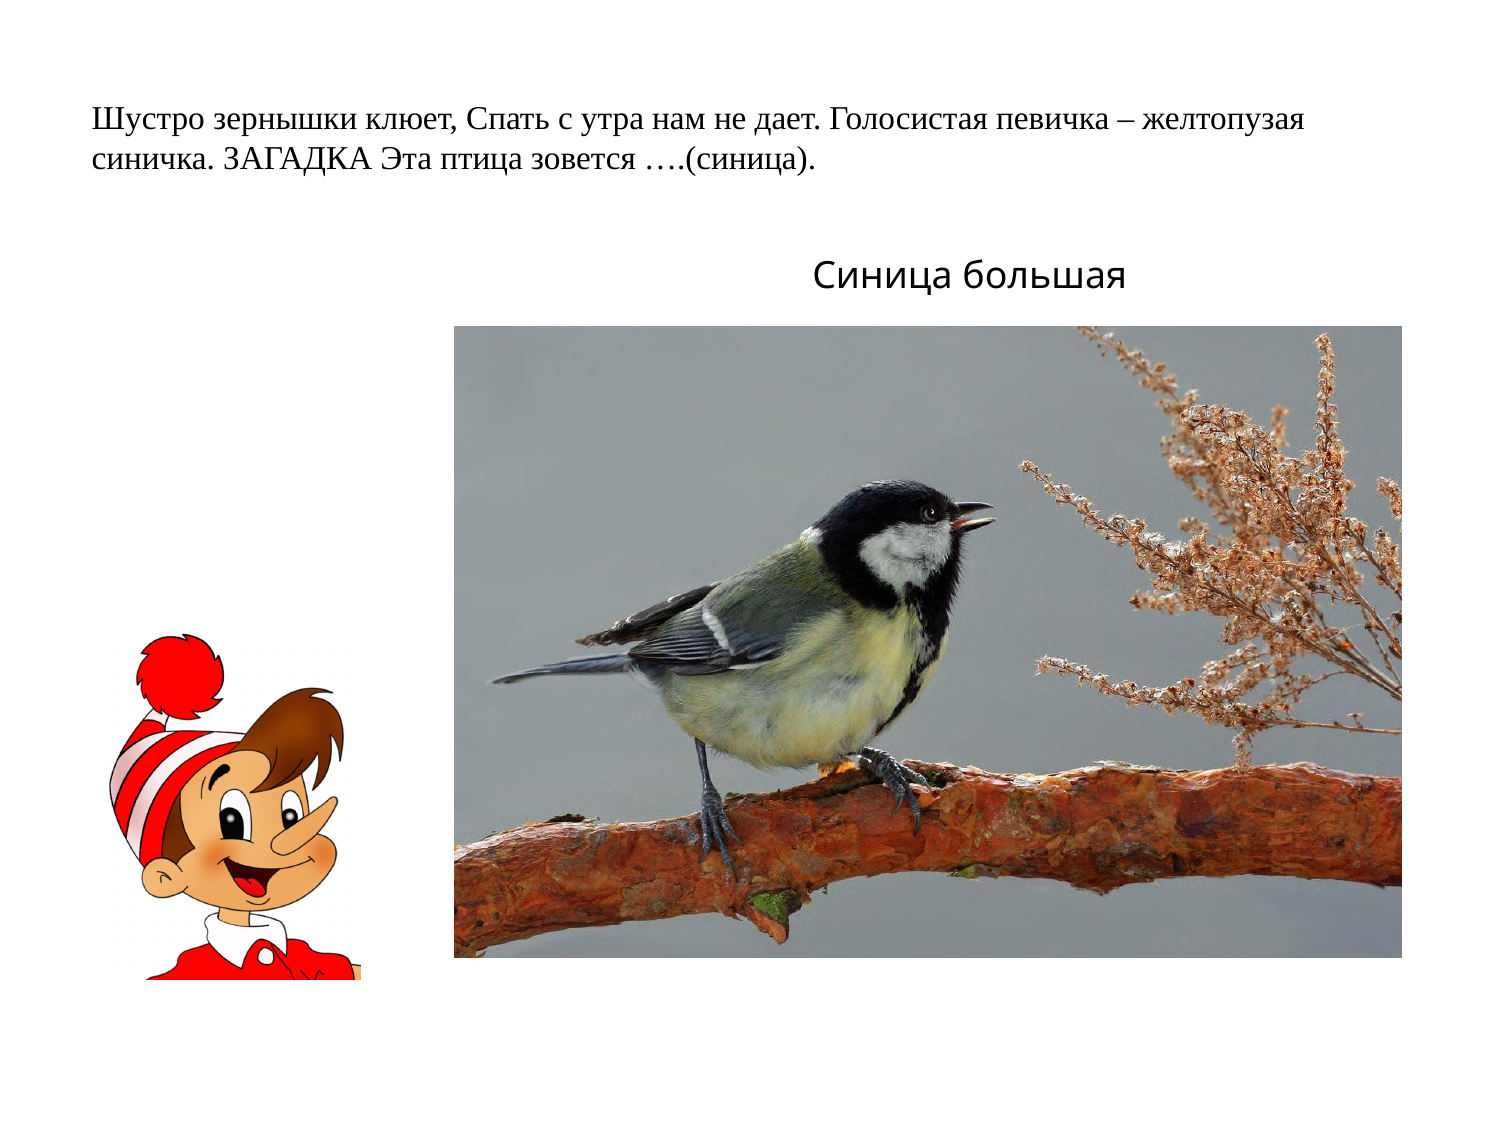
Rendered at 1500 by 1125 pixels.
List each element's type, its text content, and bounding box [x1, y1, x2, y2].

title Шустро зернышки клюет, Спать с утра нам не дает. Голосистая певичка – желтопузая синичка. ЗАГАДКА Эта птица зовется ….(синица). [76, 42, 1427, 231]
text_box Синица большая [797, 243, 1143, 304]
picture [454, 326, 1402, 958]
picture [100, 633, 361, 980]
